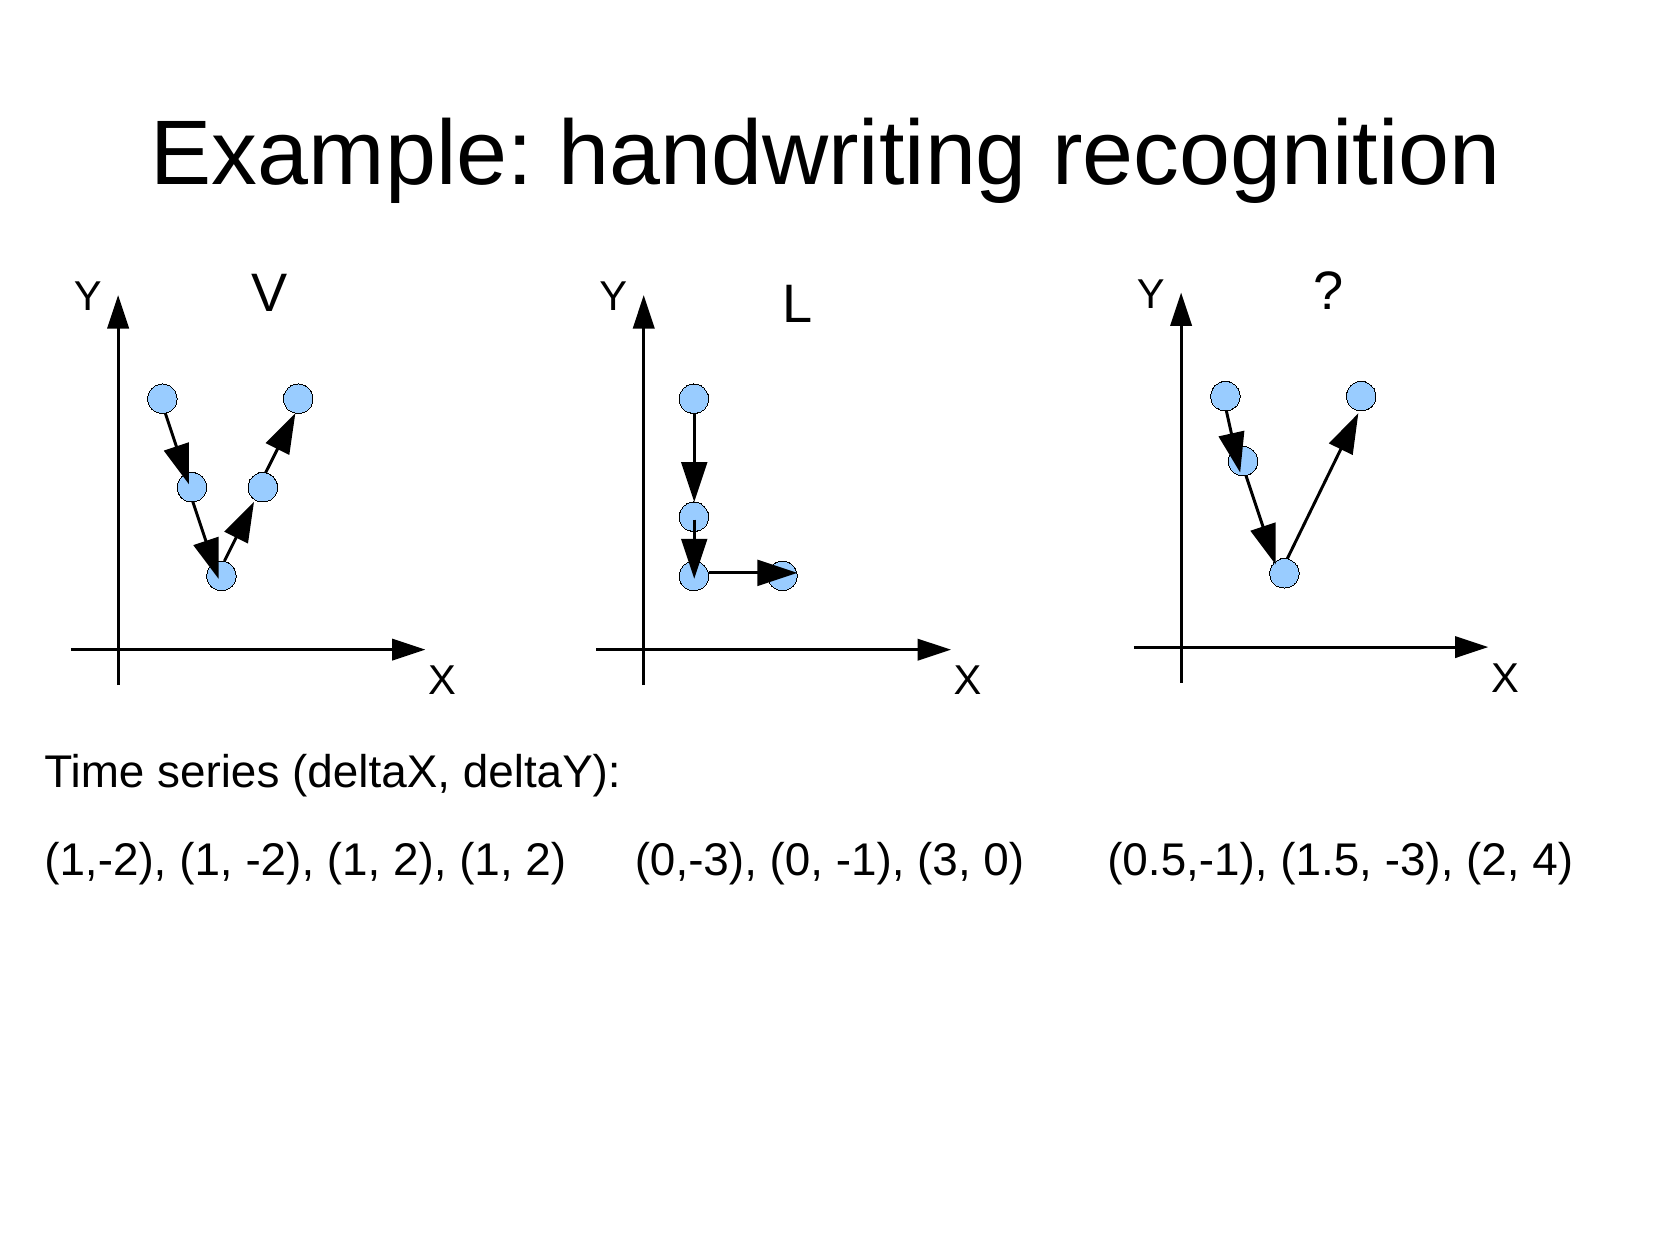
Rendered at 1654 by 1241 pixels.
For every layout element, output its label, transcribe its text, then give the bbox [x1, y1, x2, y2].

text_box [248, 472, 278, 502]
text_box [773, 561, 797, 572]
text_box [1269, 558, 1300, 589]
text_box [206, 561, 237, 591]
text_box Time series (deltaX, deltaY): [29, 738, 1034, 805]
text_box [769, 573, 798, 591]
text_box V [236, 255, 296, 331]
text_box (0.5,-1), (1.5, -3), (2, 4) [1092, 826, 1595, 893]
text_box (1,-2), (1, -2), (1, 2), (1, 2) [29, 826, 591, 893]
text_box [679, 501, 709, 532]
text_box ? [1299, 252, 1359, 329]
text_box X [413, 649, 502, 712]
text_box (0,-3), (0, -1), (3, 0) [620, 826, 1092, 893]
text_box [177, 472, 207, 502]
text_box L [767, 265, 827, 342]
text_box [679, 383, 709, 414]
text_box X [1476, 647, 1565, 709]
text_box [679, 562, 709, 591]
title Example: handwriting recognition [82, 49, 1571, 257]
text_box [1228, 446, 1258, 476]
text_box Y [584, 265, 674, 328]
text_box Y [1122, 263, 1211, 325]
text_box [1210, 381, 1241, 411]
text_box [283, 383, 313, 414]
text_box X [938, 649, 1028, 712]
text_box Y [59, 265, 148, 328]
text_box [147, 383, 178, 414]
text_box [1346, 381, 1376, 411]
